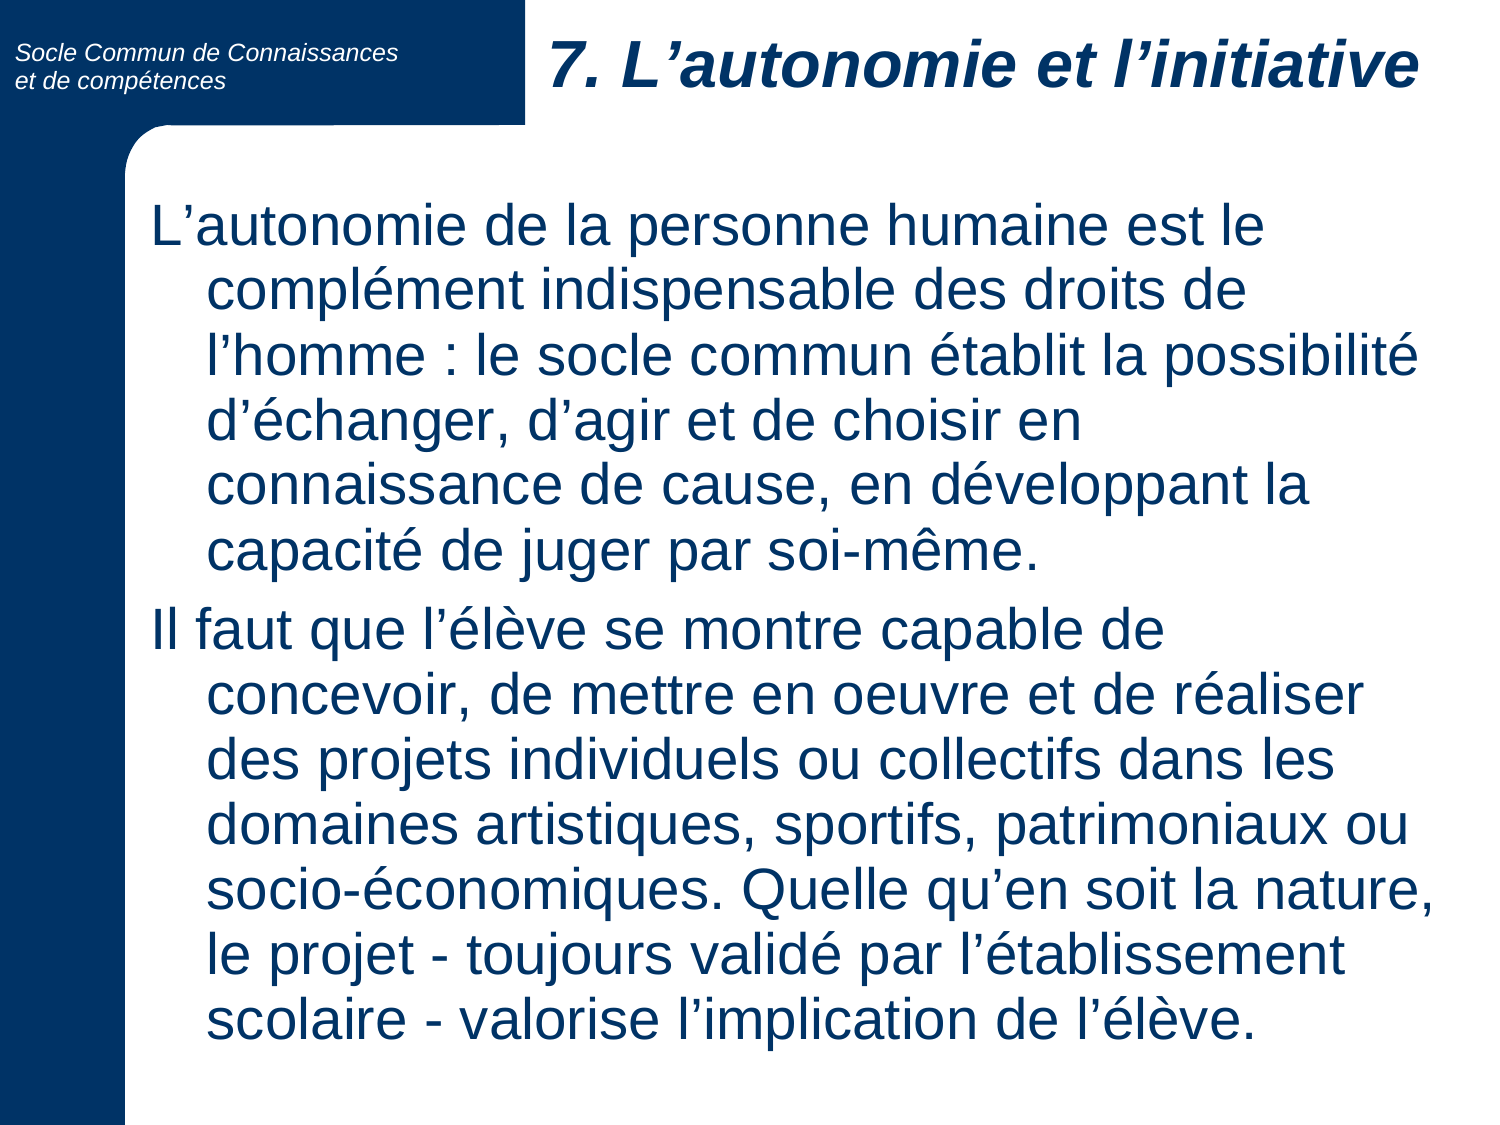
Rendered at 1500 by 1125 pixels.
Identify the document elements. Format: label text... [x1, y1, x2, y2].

title 7. L’autonomie et l’initiative [532, 7, 1500, 109]
list L’autonomie de la personne humaine est le complément indispensable des droits de l’homme : le socle commun établit la possibilité d’échanger, d’agir et de choisir en connaissance de cause, en développant la capacité de juger par soi-même. Il faut que l’élève se montre capable de concevoir, de mettre en oeuvre et de réaliser des projets individuels ou collectifs dans les domaines artistiques, sportifs, patrimoniaux ou socio-économiques. Quelle qu’en soit la nature, le projet - toujours validé par l’établissement scolaire - valorise l’implication de l’élève. [135, 184, 1459, 1125]
